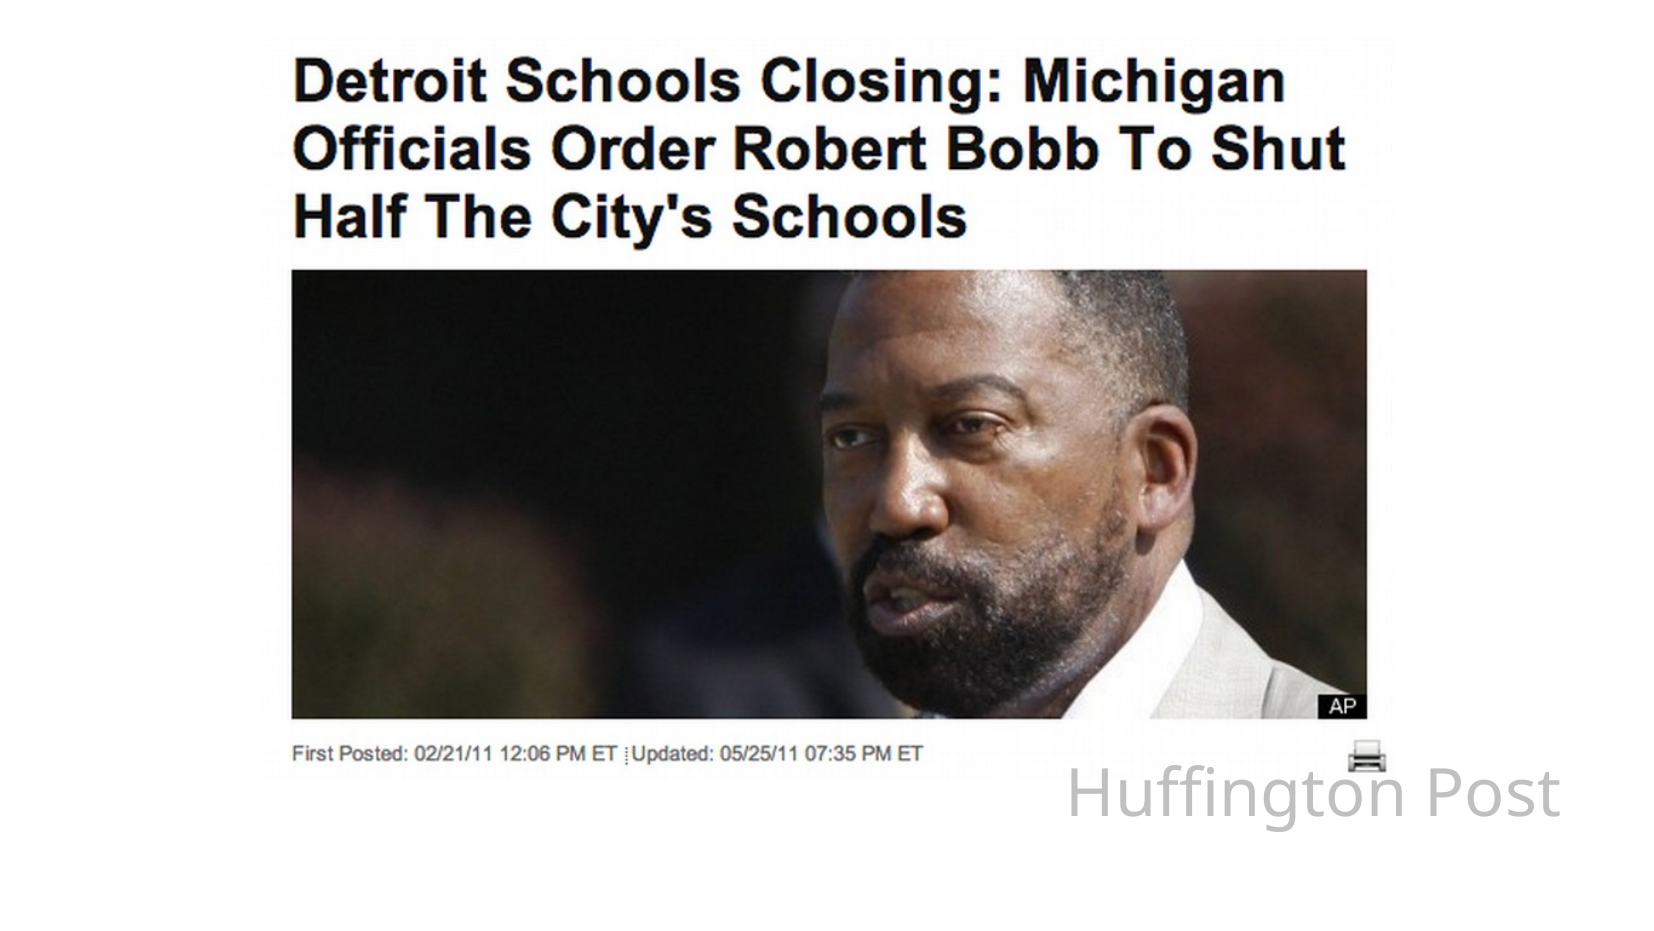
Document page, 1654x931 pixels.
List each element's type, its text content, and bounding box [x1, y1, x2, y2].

picture [260, 36, 1394, 728]
text_box Huffington Post [75, 728, 1577, 853]
